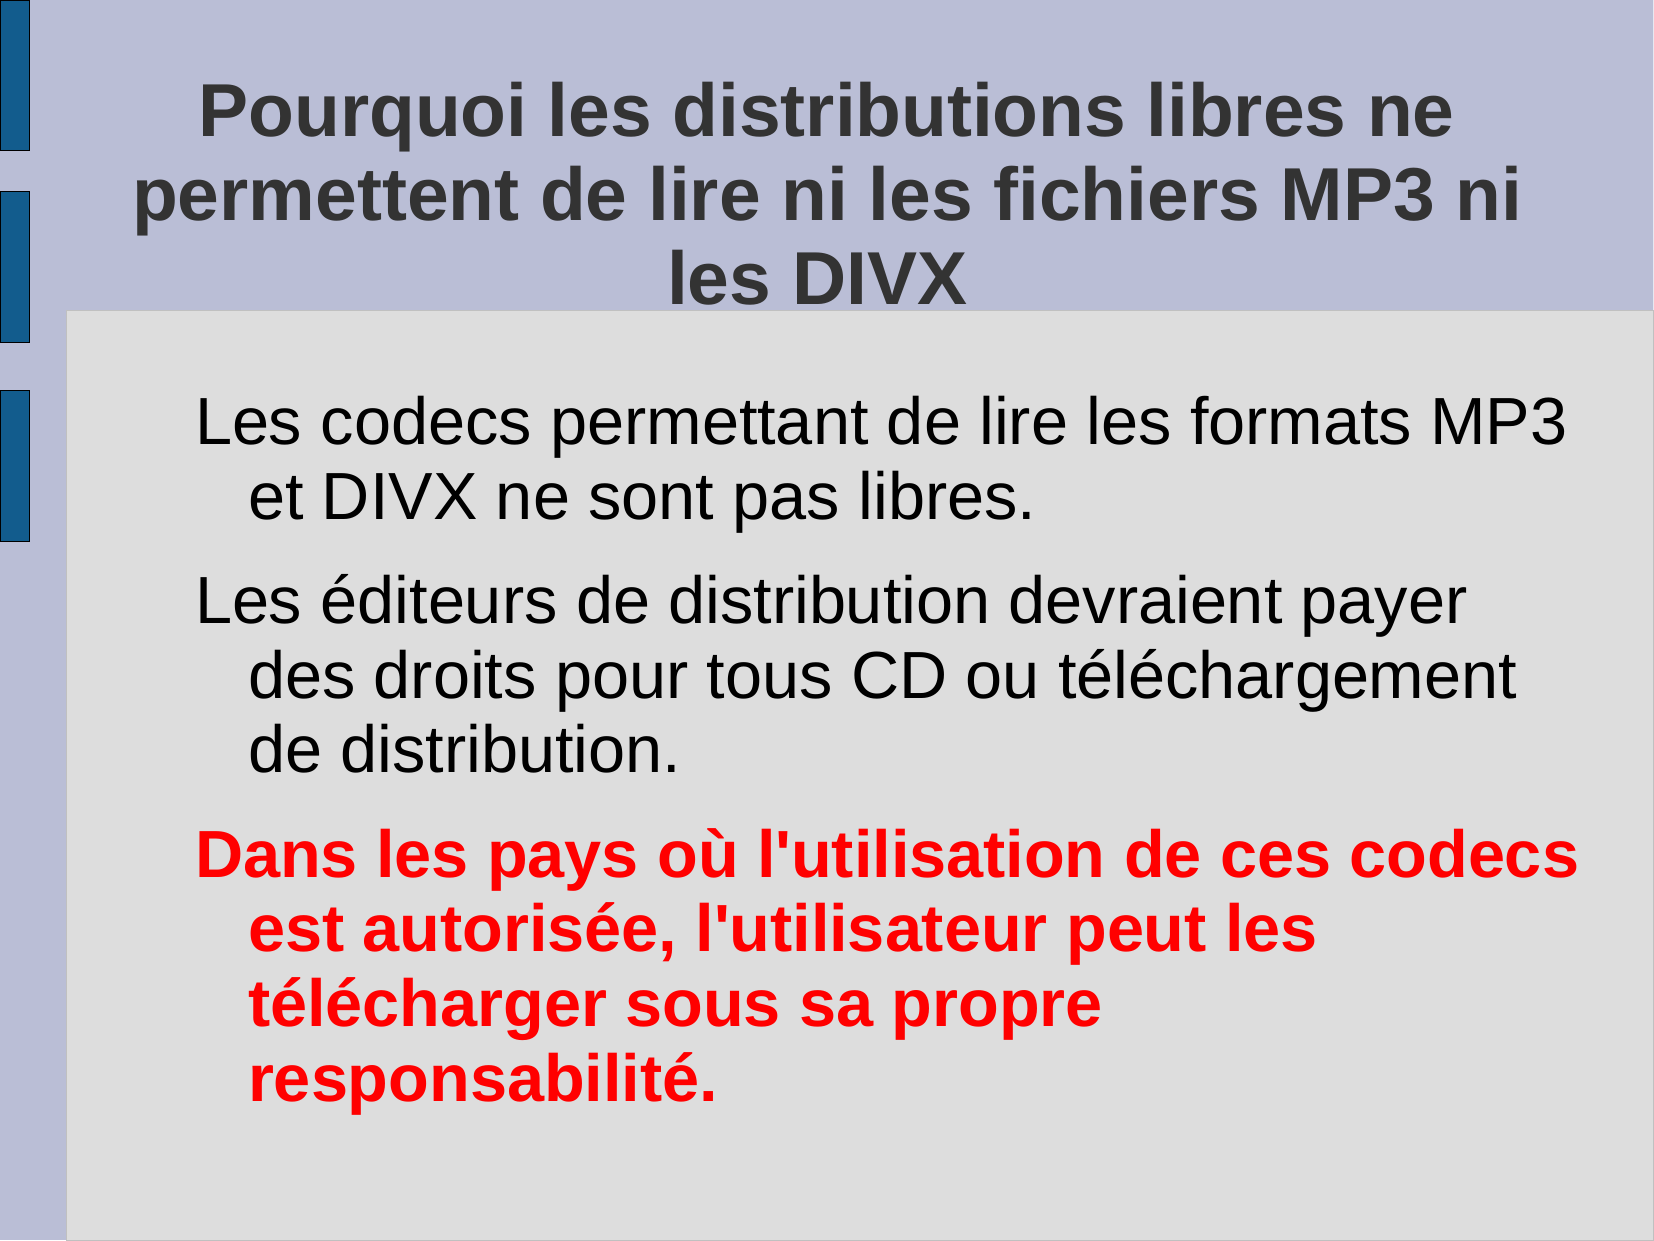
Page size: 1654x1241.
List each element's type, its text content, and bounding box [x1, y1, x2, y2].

title Pourquoi les distributions libres ne permettent de lire ni les fichiers MP3 ni les DIVX [121, 68, 1534, 321]
list Les codecs permettant de lire les formats MP3 et DIVX ne sont pas libres. Les éditeurs de distribution devraient payer des droits pour tous CD ou téléchargement de distribution. Dans les pays où l'utilisation de ces codecs est autorisée, l'utilisateur peut les télécharger sous sa propre responsabilité. [177, 383, 1590, 1166]
